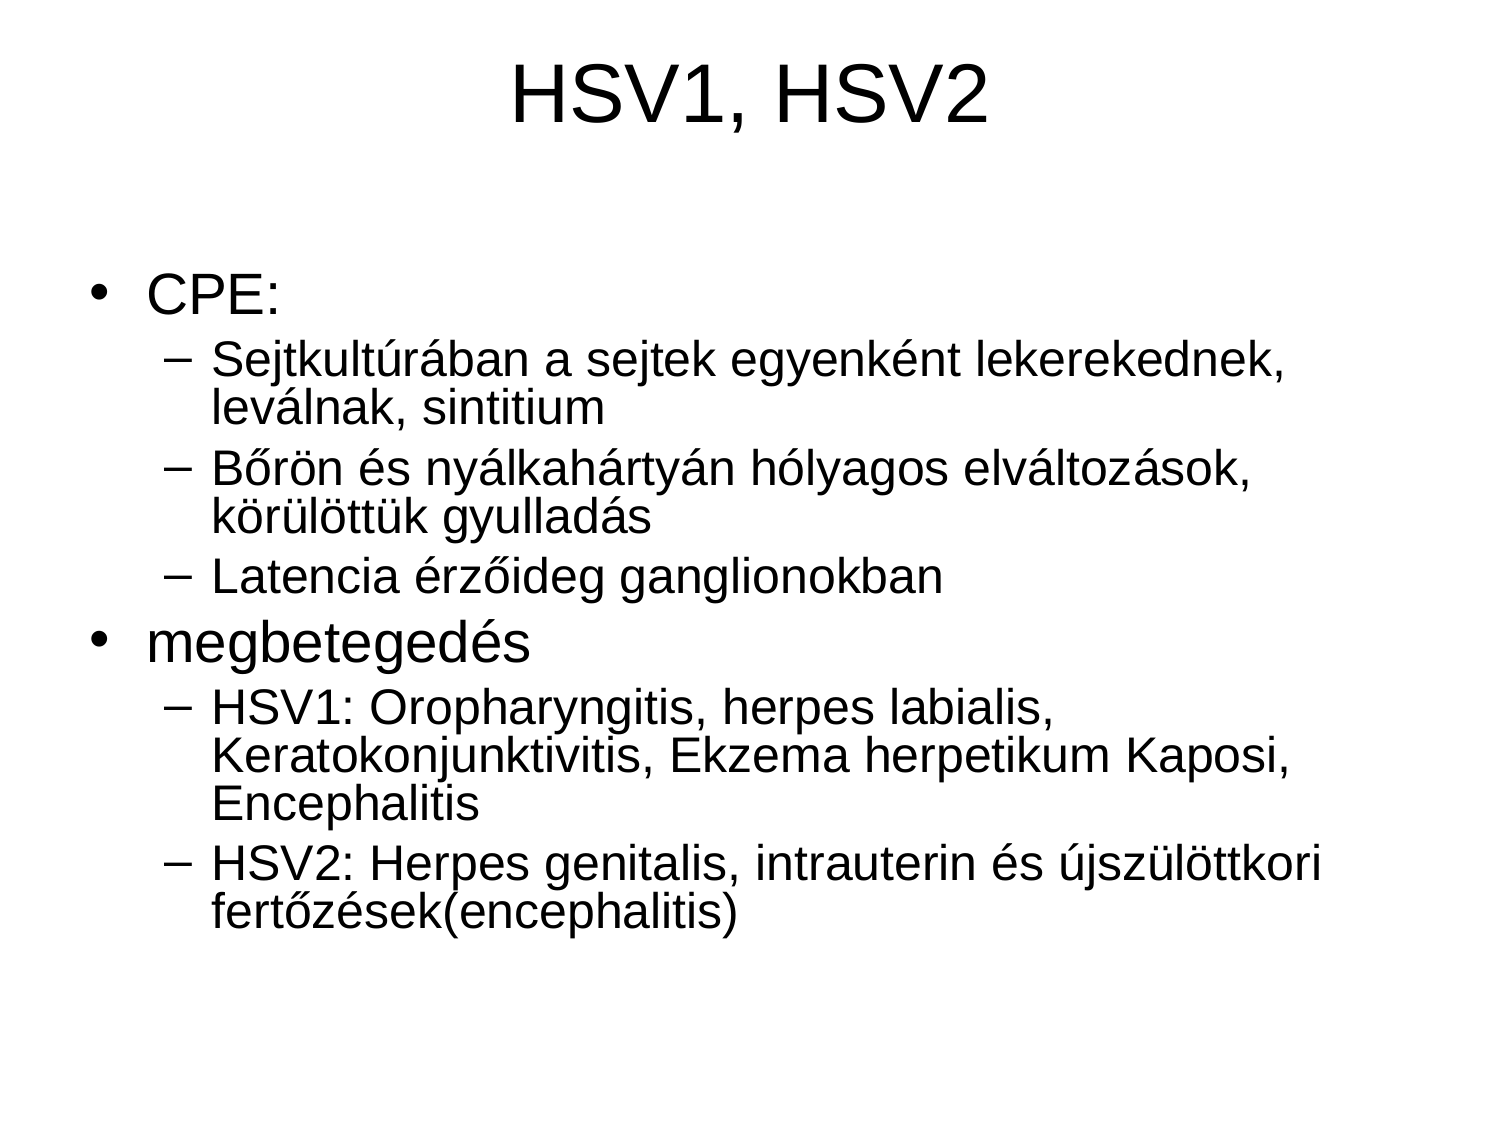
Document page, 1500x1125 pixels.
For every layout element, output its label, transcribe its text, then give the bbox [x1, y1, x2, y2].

title HSV1, HSV2 [75, 31, 1426, 247]
list CPE: Sejtkultúrában a sejtek egyenként lekerekednek, leválnak, sintitium Bőrön és nyálkahártyán hólyagos elváltozások, körülöttük gyulladás Latencia érzőideg ganglionokban megbetegedés HSV1: Oropharyngitis, herpes labialis, Keratokonjunktivitis, Ekzema herpetikum Kaposi, Encephalitis HSV2: Herpes genitalis, intrauterin és újszülöttkori fertőzések(encephalitis) [75, 262, 1426, 1005]
